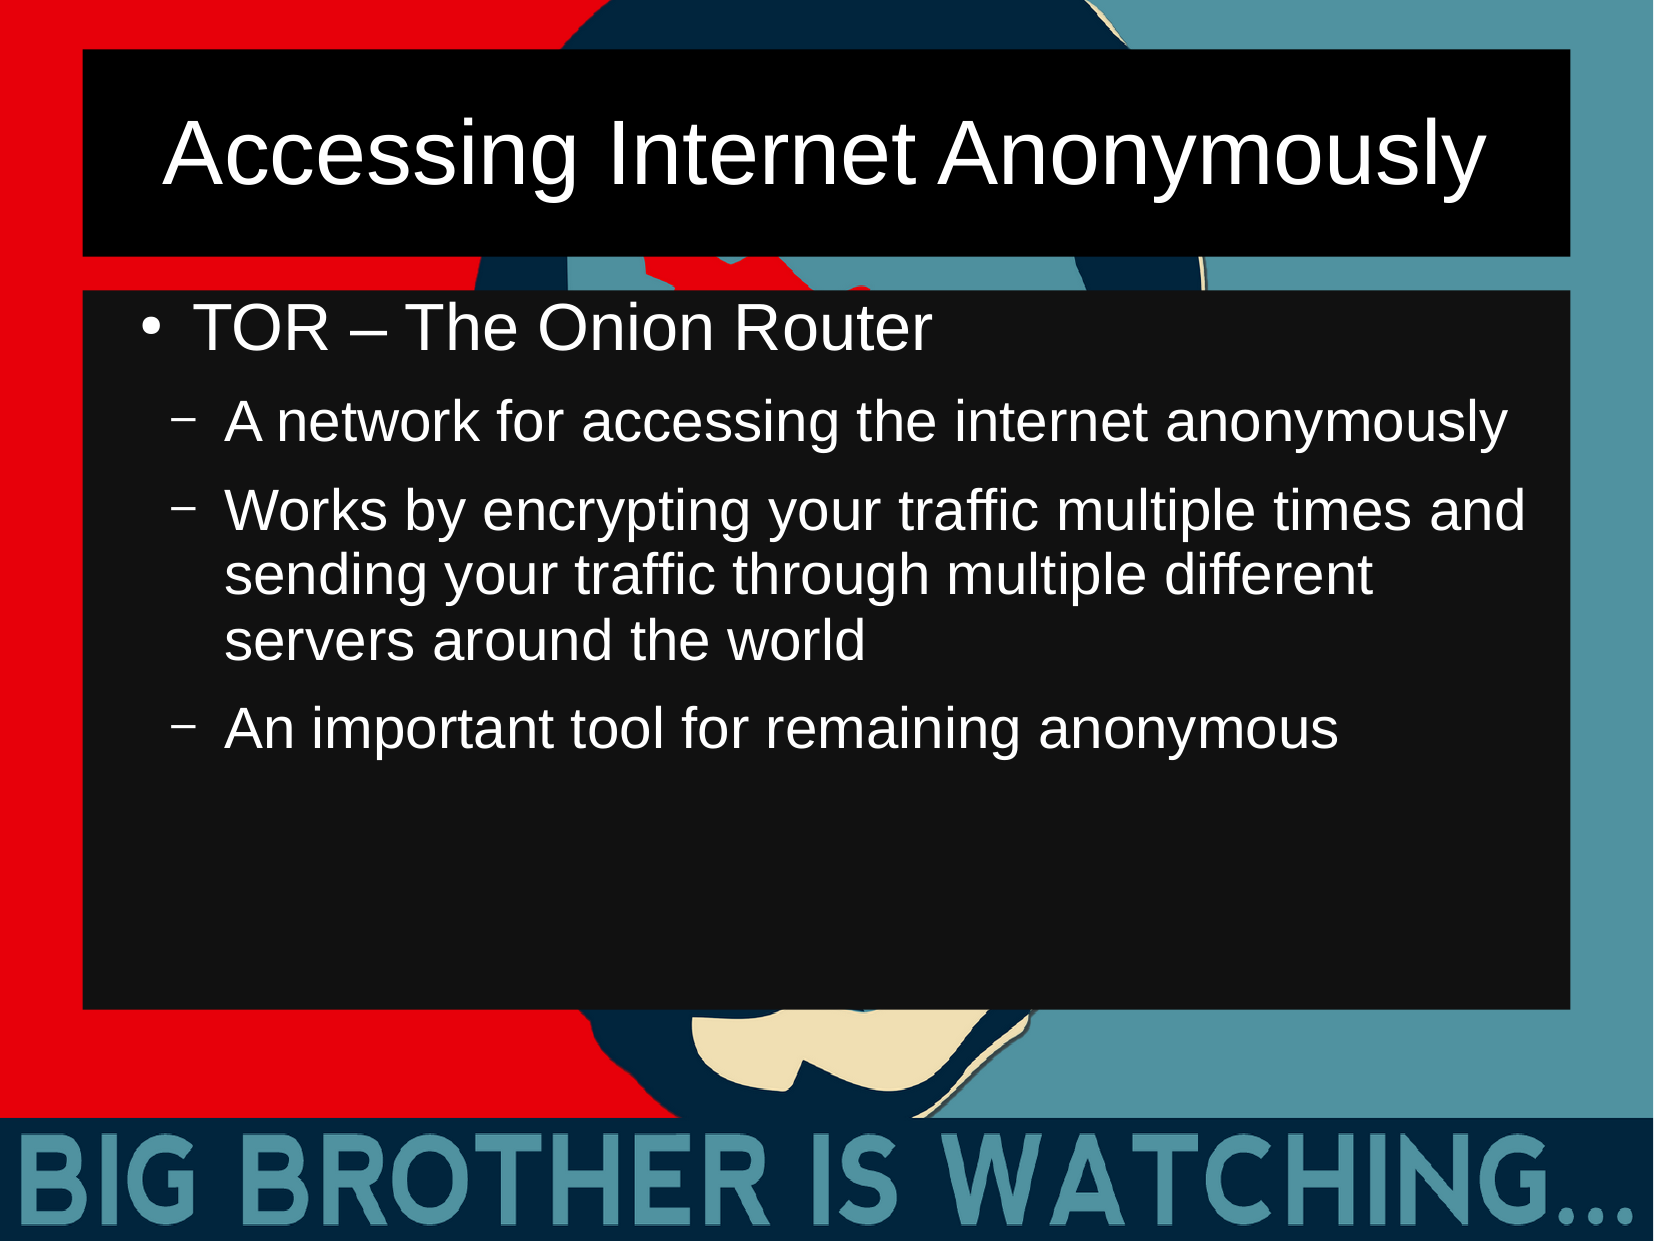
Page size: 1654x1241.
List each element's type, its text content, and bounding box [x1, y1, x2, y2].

list TOR – The Onion Router A network for accessing the internet anonymously Works by encrypting your traffic multiple times and sending your traffic through multiple different servers around the world An important tool for remaining anonymous [82, 290, 1571, 1010]
title Accessing Internet Anonymously [82, 49, 1571, 257]
picture [0, 0, 1654, 1241]
